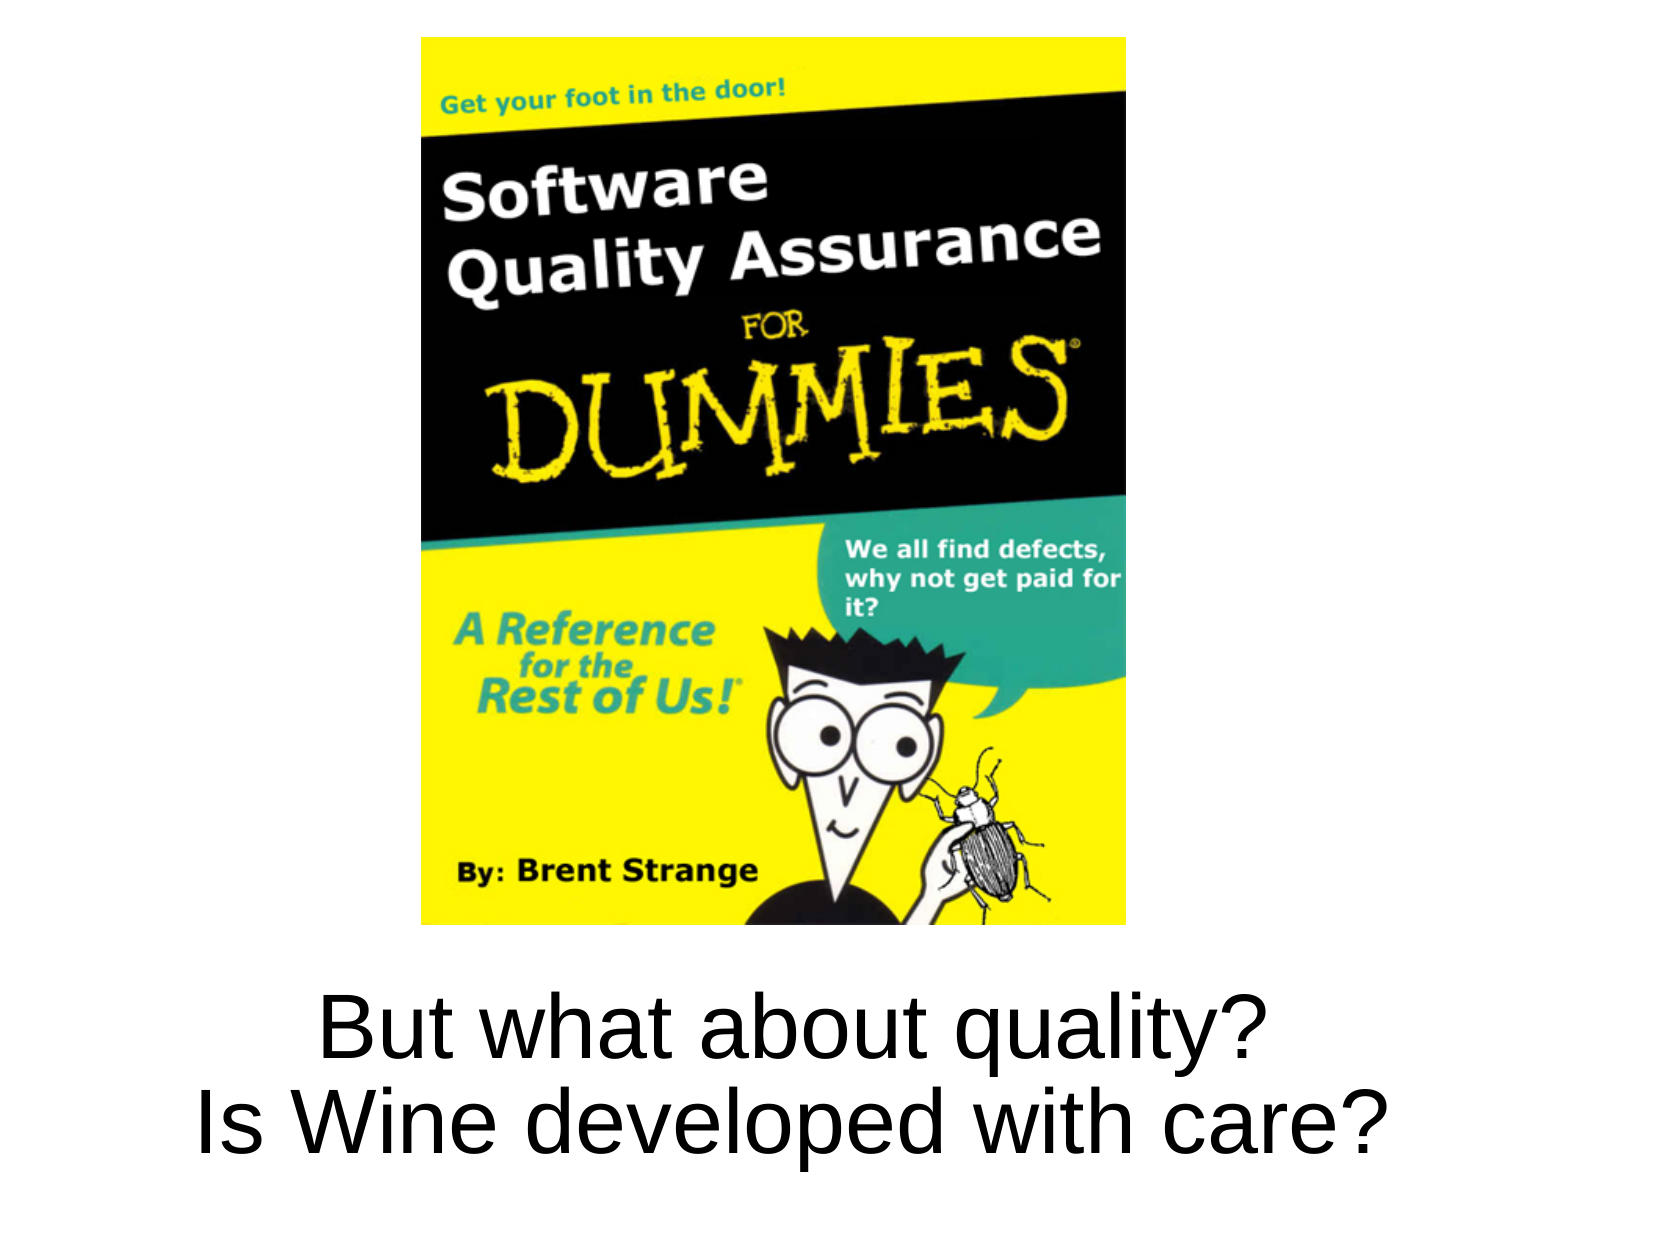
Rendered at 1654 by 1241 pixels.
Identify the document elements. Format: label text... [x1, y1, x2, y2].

title But what about quality? Is Wine developed with care? [49, 974, 1538, 1181]
picture [421, 37, 1126, 925]
